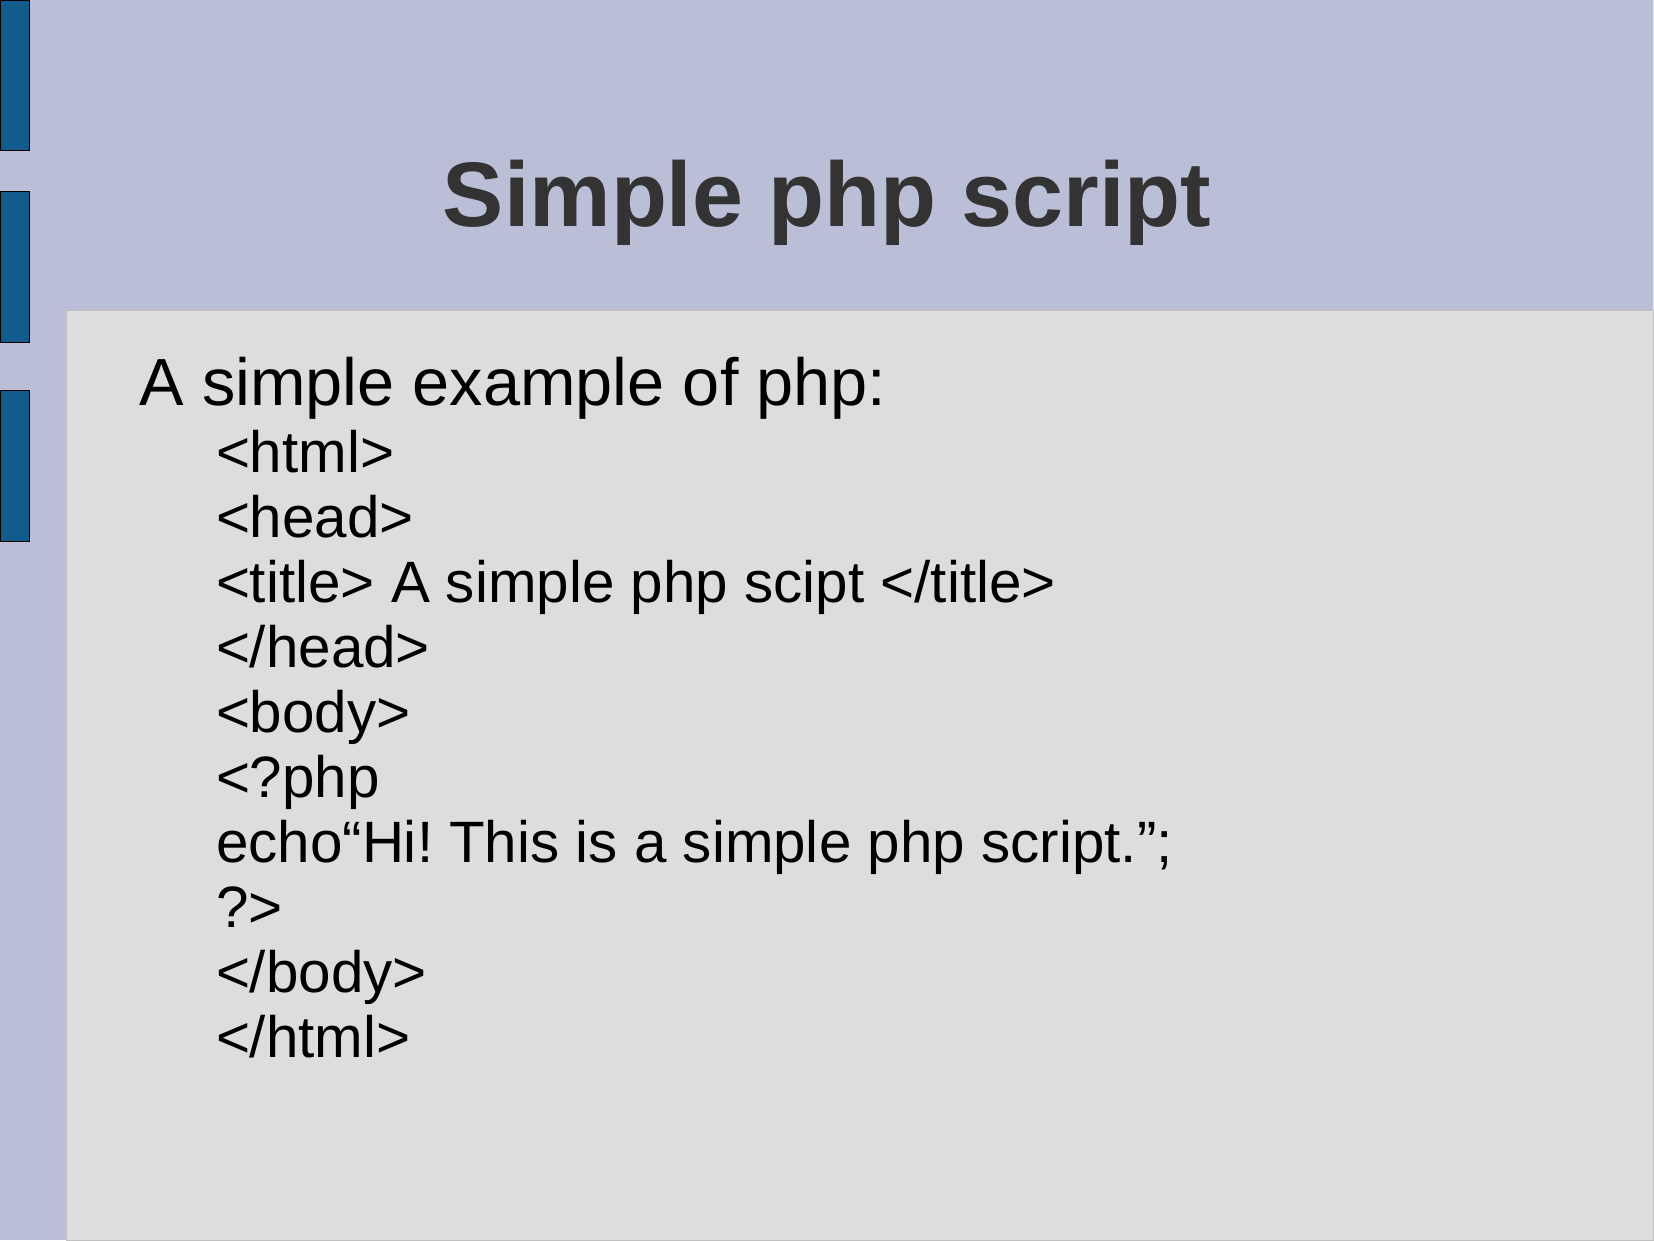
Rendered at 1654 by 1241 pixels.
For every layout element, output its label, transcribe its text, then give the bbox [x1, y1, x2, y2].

list A simple example of php: <html> <head> <title> A simple php scipt </title> </head> <body> <?php echo“Hi! This is a simple php script.”; ?> </body> </html> [121, 344, 1534, 1133]
title Simple php script [121, 91, 1534, 299]
